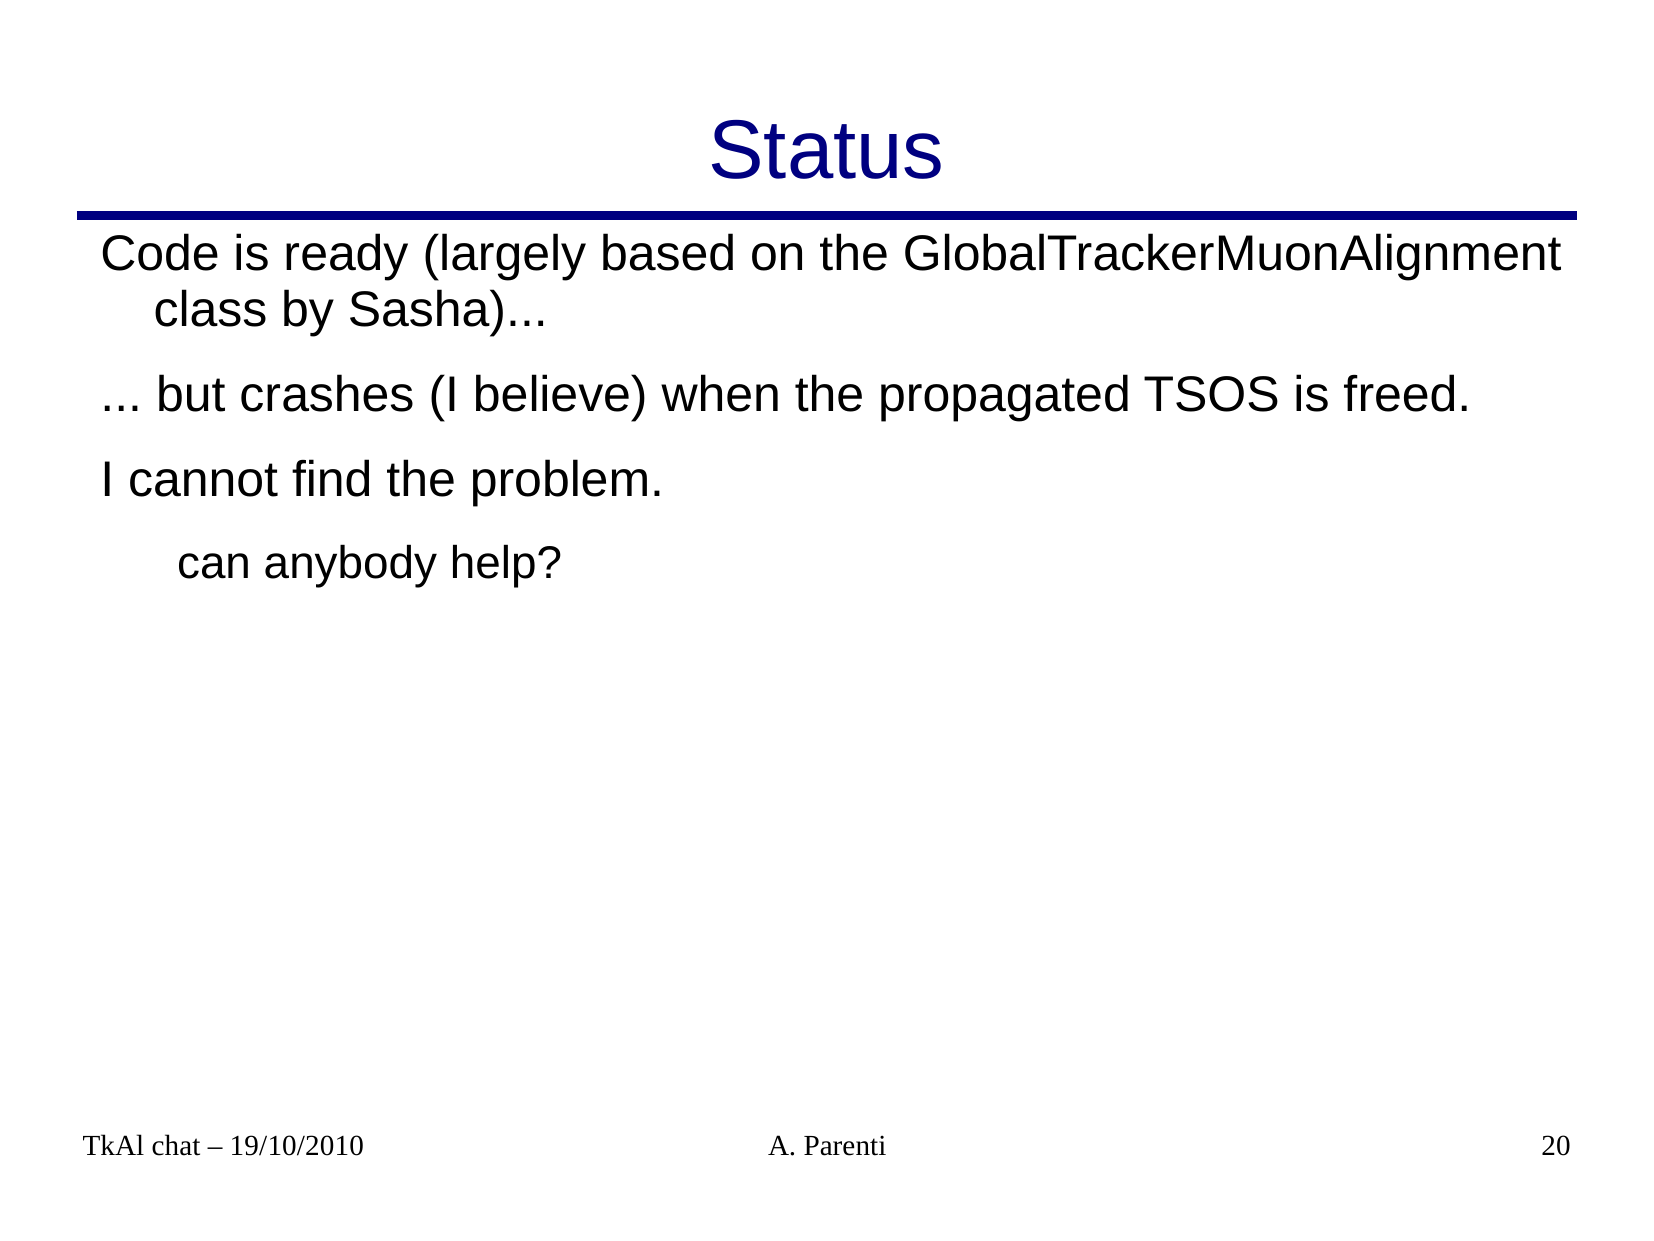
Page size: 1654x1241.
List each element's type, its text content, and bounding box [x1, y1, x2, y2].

title Status [82, 75, 1571, 225]
list Code is ready (largely based on the GlobalTrackerMuonAlignment class by Sasha)... ... but crashes (I believe) when the propagated TSOS is freed. I cannot find the problem. can anybody help? [82, 225, 1571, 1094]
